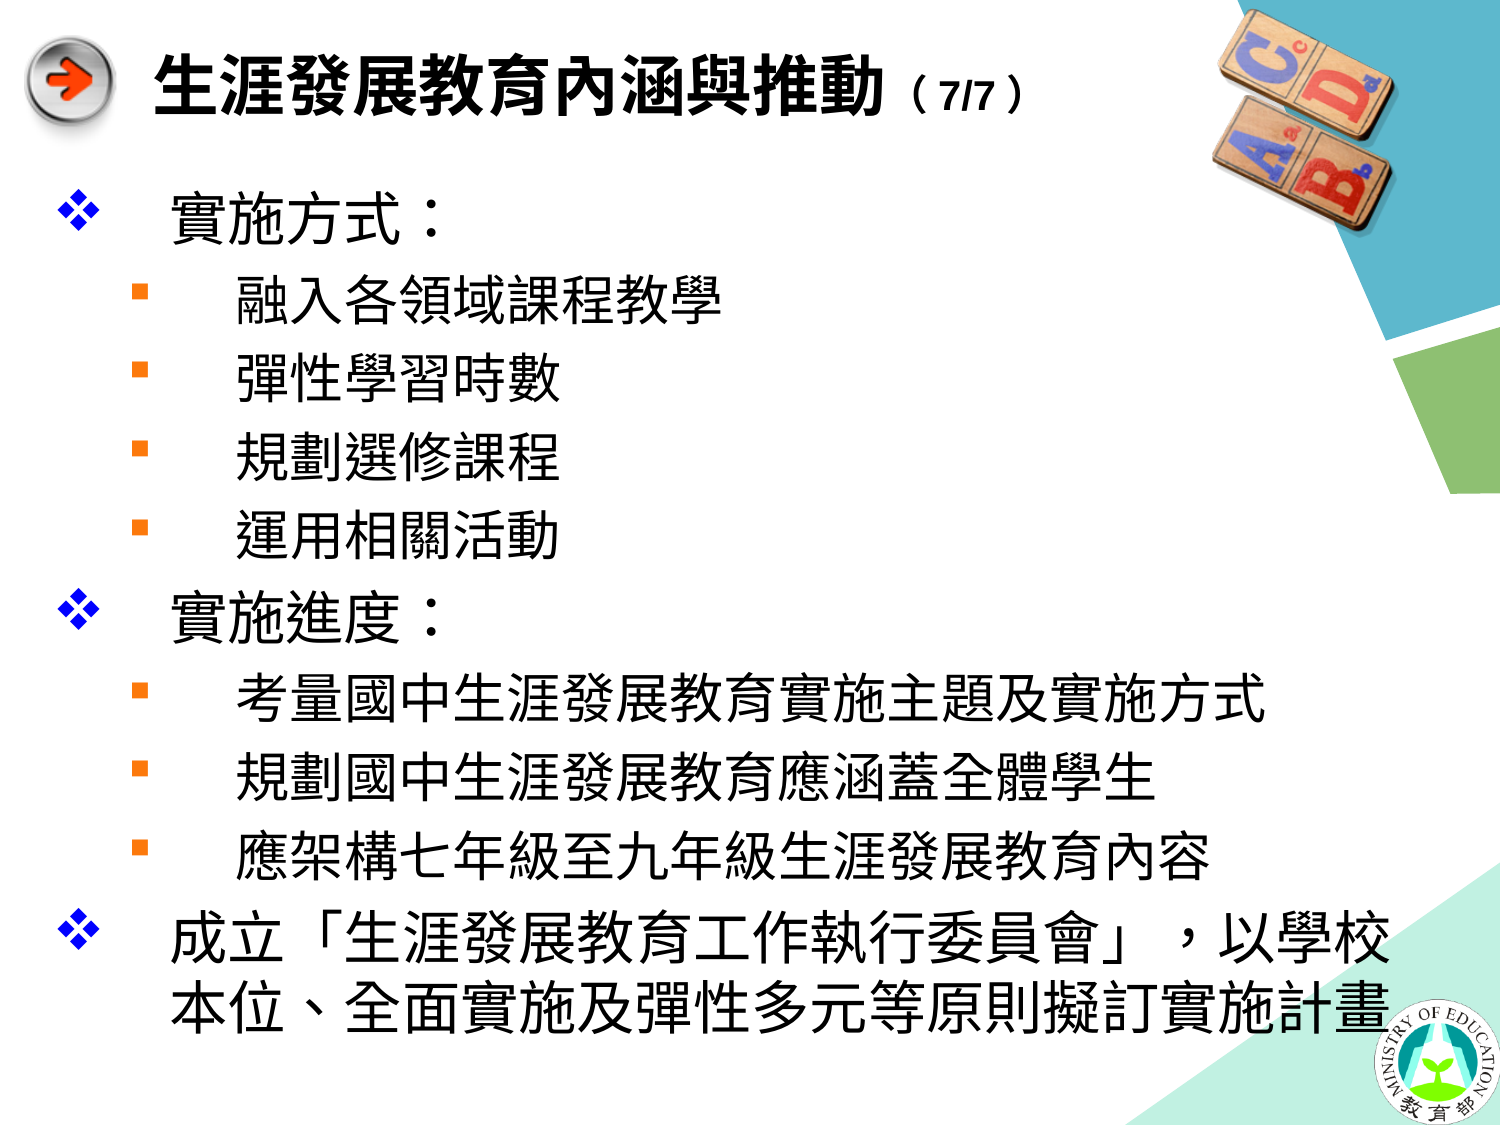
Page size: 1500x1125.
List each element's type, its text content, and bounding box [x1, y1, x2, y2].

text_box 生涯發展教育內涵與推動（7/7） [137, 37, 1163, 130]
picture [24, 35, 118, 150]
picture [1212, 8, 1399, 174]
list 實施方式： 融入各領域課程教學 彈性學習時數 規劃選修課程 運用相關活動 實施進度： 考量國中生涯發展教育實施主題及實施方式 規劃國中生涯發展教育應涵蓋全體學生 應架構七年級至九年級生涯發展教育內容 成立「生涯發展教育工作執行委員會」，以學校本位、全面實施及彈性多元等原則擬訂實施計畫 [37, 174, 1425, 1050]
picture [1374, 999, 1500, 1125]
